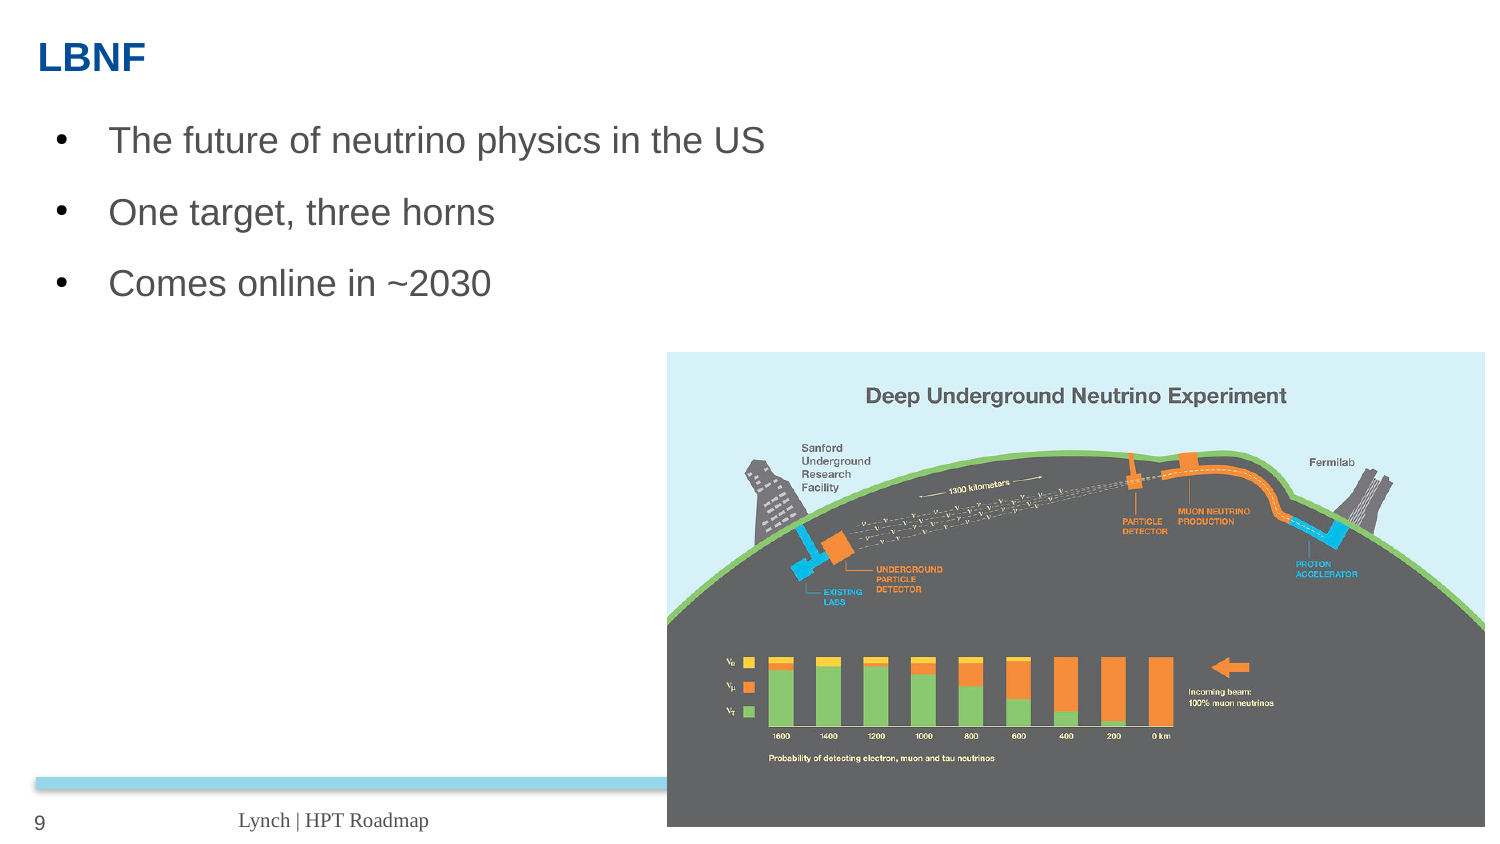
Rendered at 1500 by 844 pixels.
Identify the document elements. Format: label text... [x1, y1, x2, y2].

picture [667, 352, 1485, 827]
list The future of neutrino physics in the US One target, three horns Comes online in ~2030 [37, 119, 1461, 742]
title LBNF [37, 30, 1463, 84]
